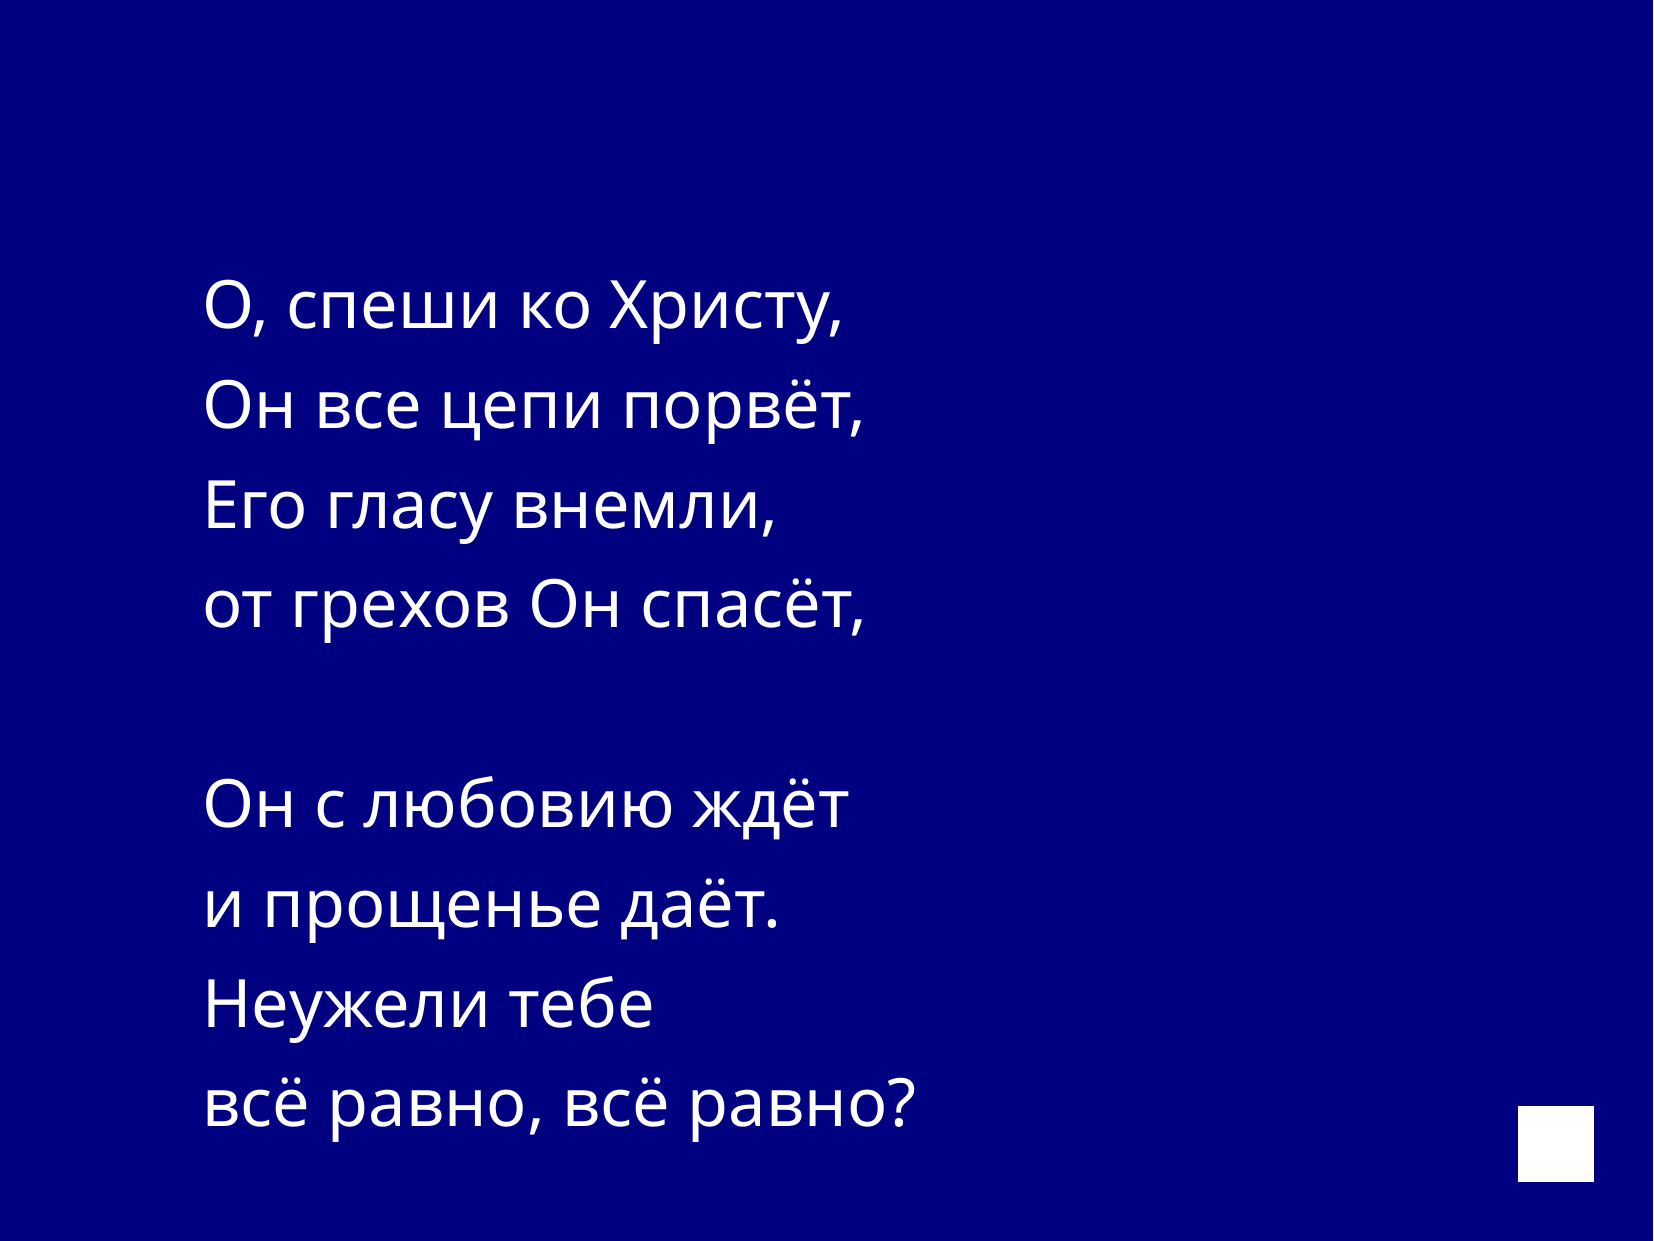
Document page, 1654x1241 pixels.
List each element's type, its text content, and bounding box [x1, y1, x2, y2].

text_box [1518, 1106, 1594, 1182]
text_box О, спеши ко Христу, Он все цепи порвёт, Его гласу внемли, от грехов Он спасёт, Он с любовию ждёт и прощенье даёт. Неужели тебе всё равно, всё равно? [75, 150, 1576, 1163]
